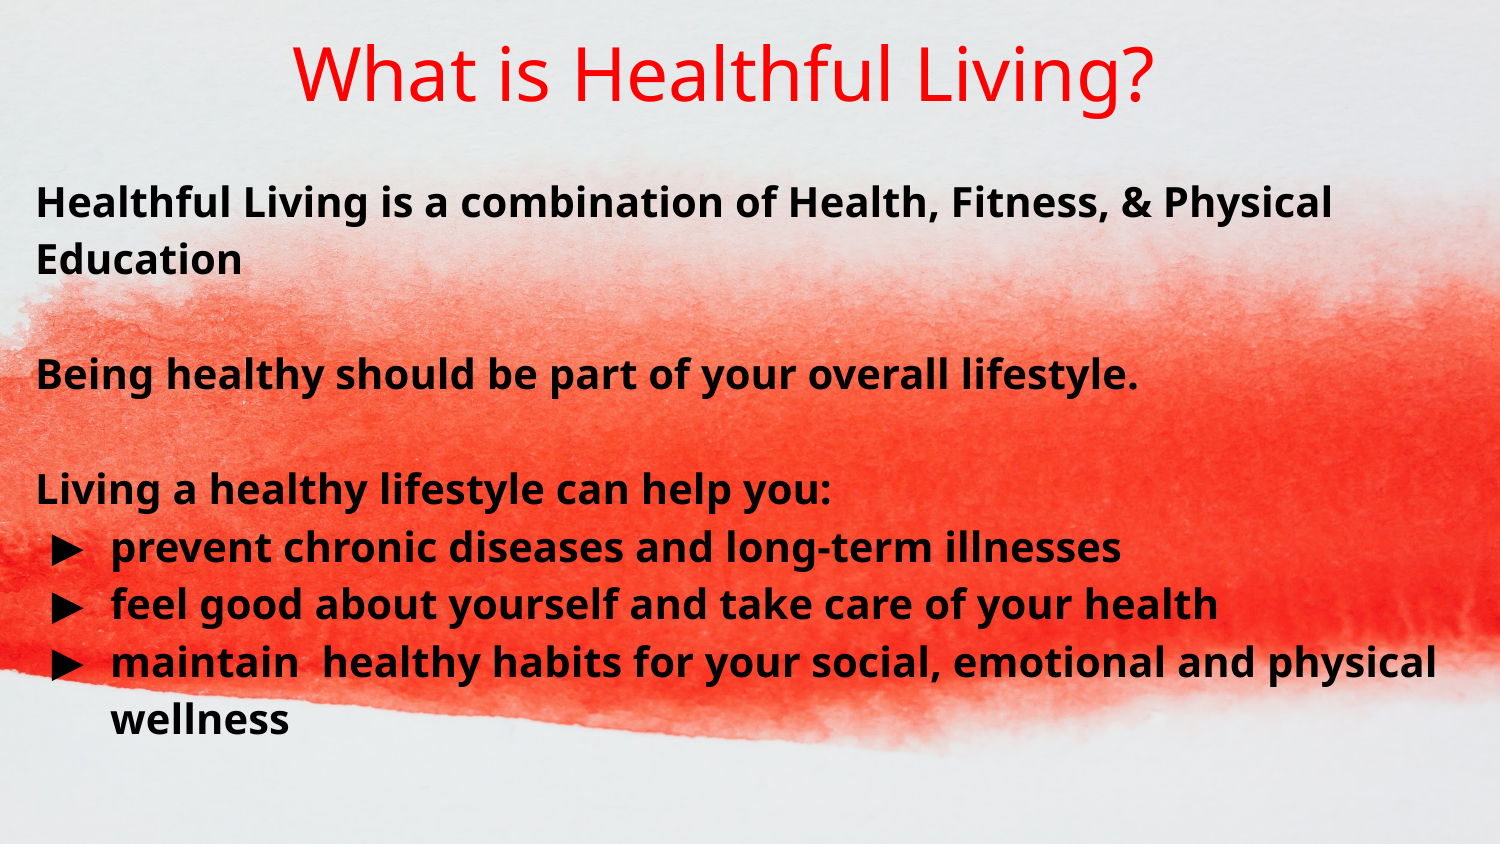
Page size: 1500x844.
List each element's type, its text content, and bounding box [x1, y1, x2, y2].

title What is Healthful Living? [84, 18, 1364, 160]
picture [0, 0, 1500, 844]
list Healthful Living is a combination of Health, Fitness, & Physical Education Being healthy should be part of your overall lifestyle. Living a healthy lifestyle can help you: prevent chronic diseases and long-term illnesses feel good about yourself and take care of your health maintain healthy habits for your social, emotional and physical wellness [20, 160, 1479, 776]
